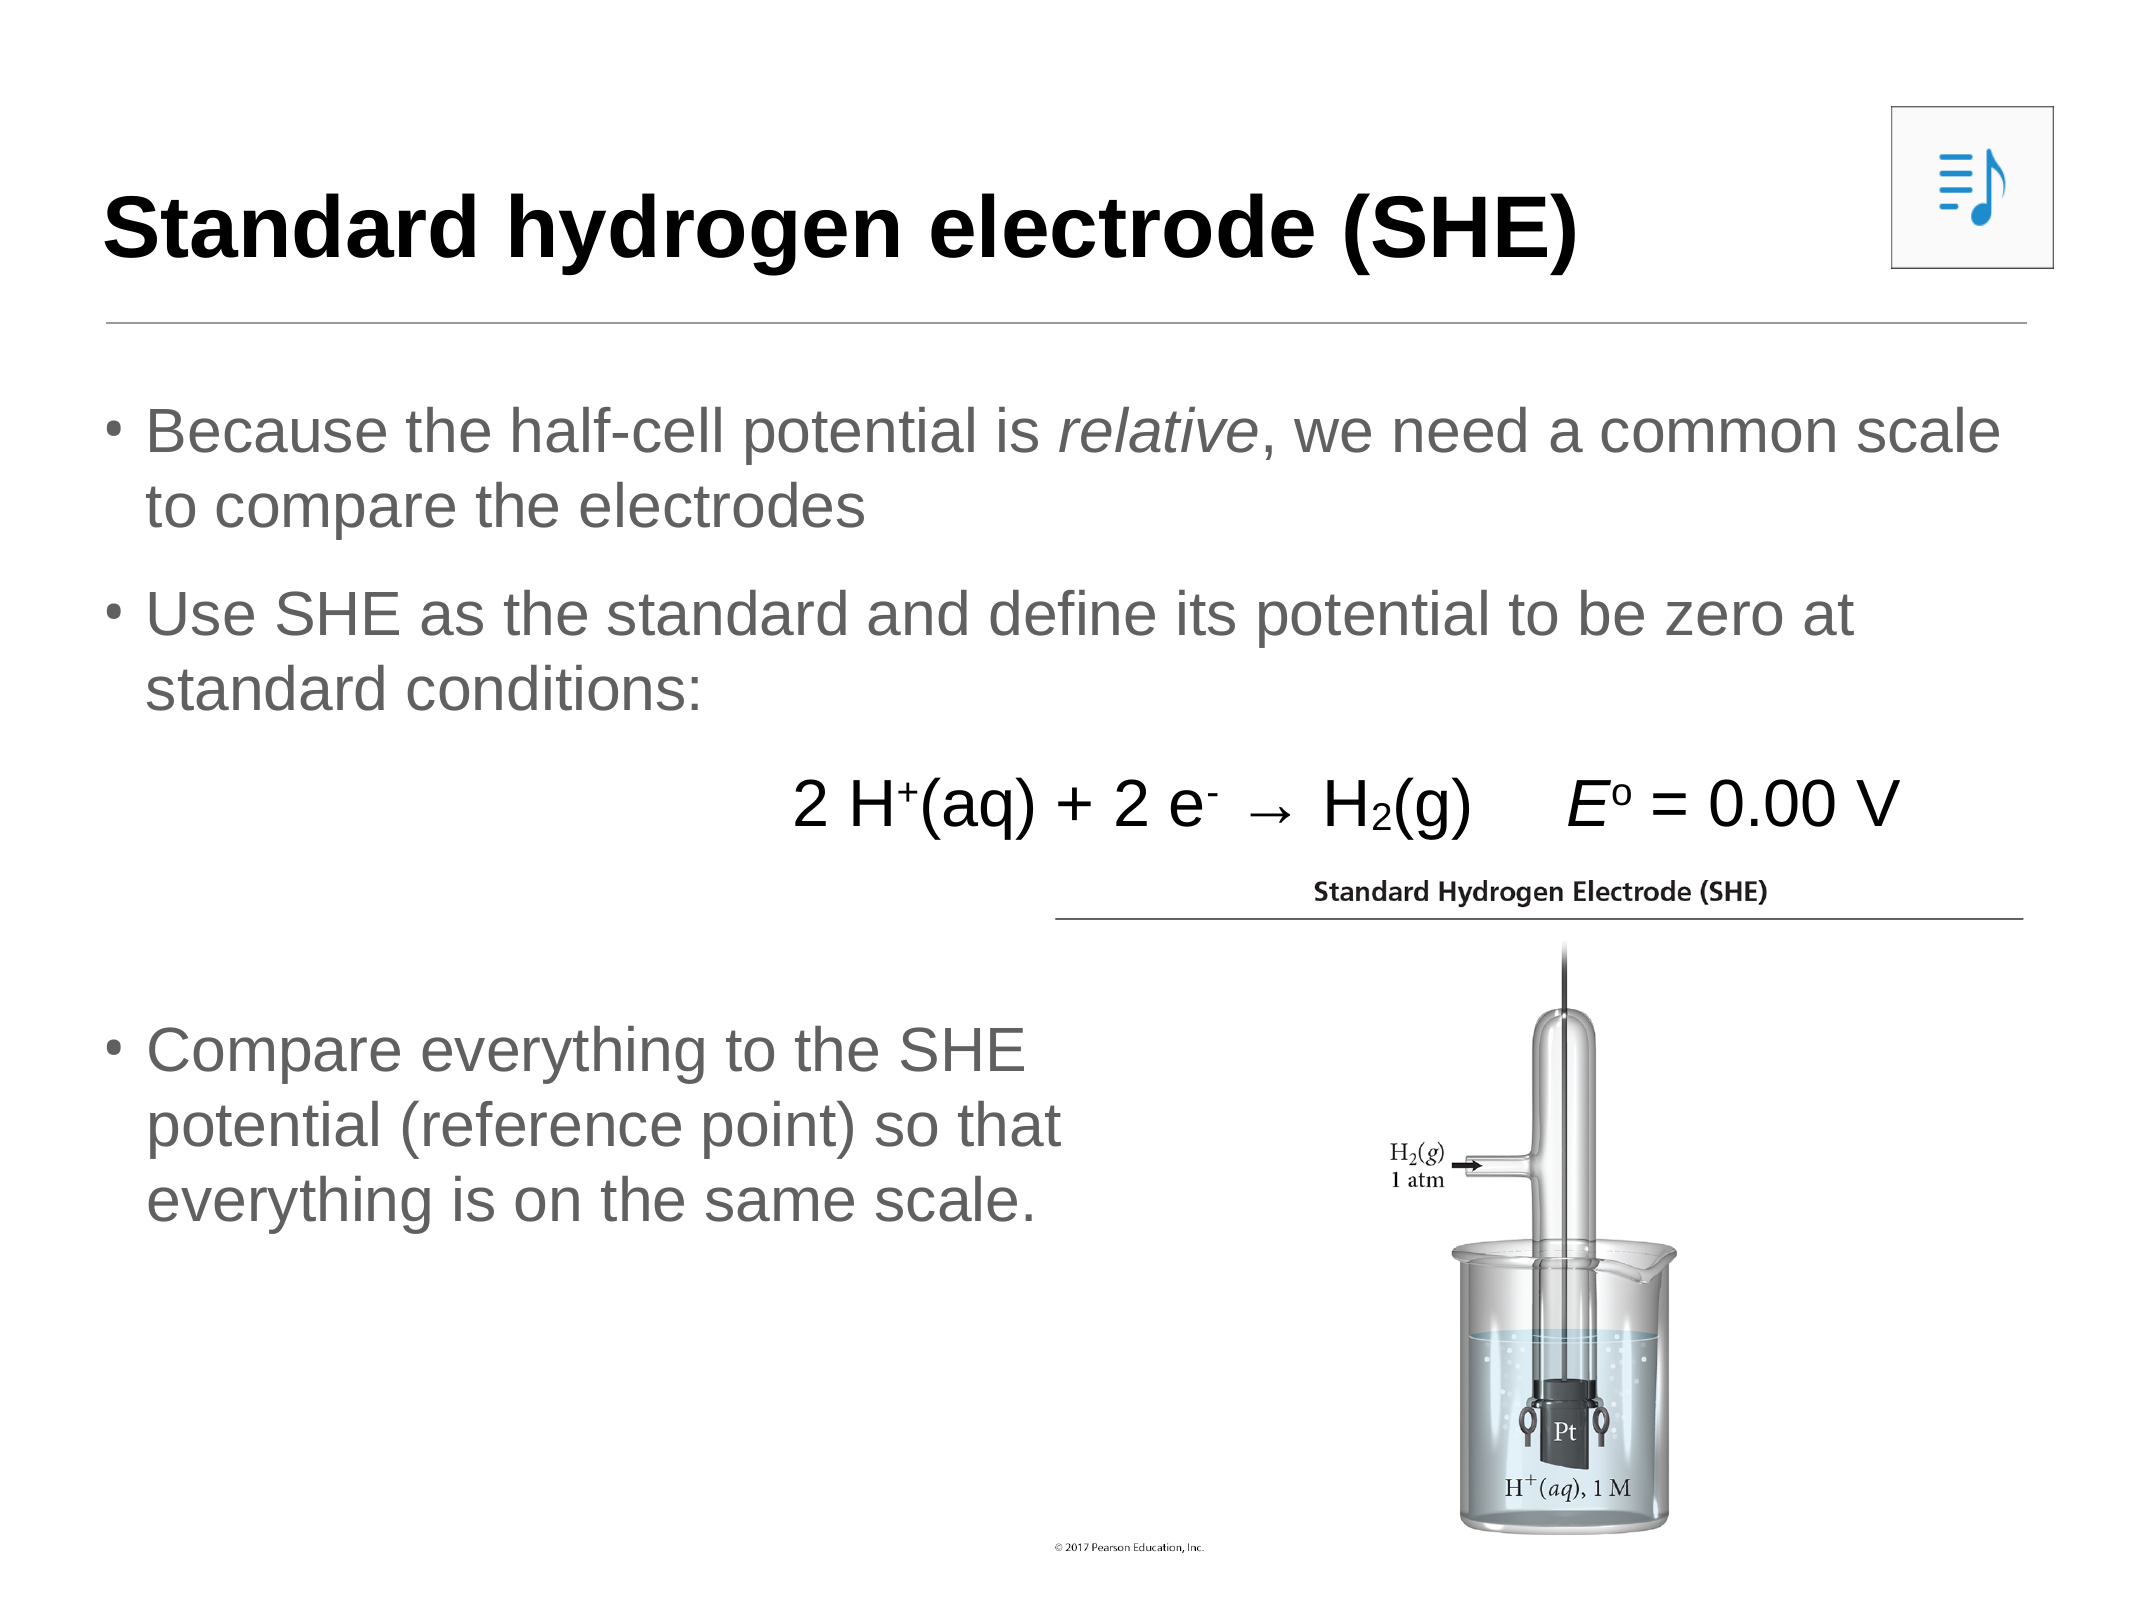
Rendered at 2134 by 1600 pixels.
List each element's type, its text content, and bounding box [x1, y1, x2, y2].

text_box Compare everything to the SHE potential (reference point) so that everything is on the same scale. [94, 1000, 1122, 1276]
list Because the half-cell potential is relative, we need a common scale to compare the electrodes Use SHE as the standard and define its potential to be zero at standard conditions: [93, 381, 2040, 1054]
text_box 2 H+(aq) + 2 e- → H2(g) Eo = 0.00 V [784, 751, 1910, 849]
title Standard hydrogen electrode (SHE) [93, 165, 1621, 284]
picture [1047, 872, 2031, 1558]
text_box [1890, 105, 2056, 271]
